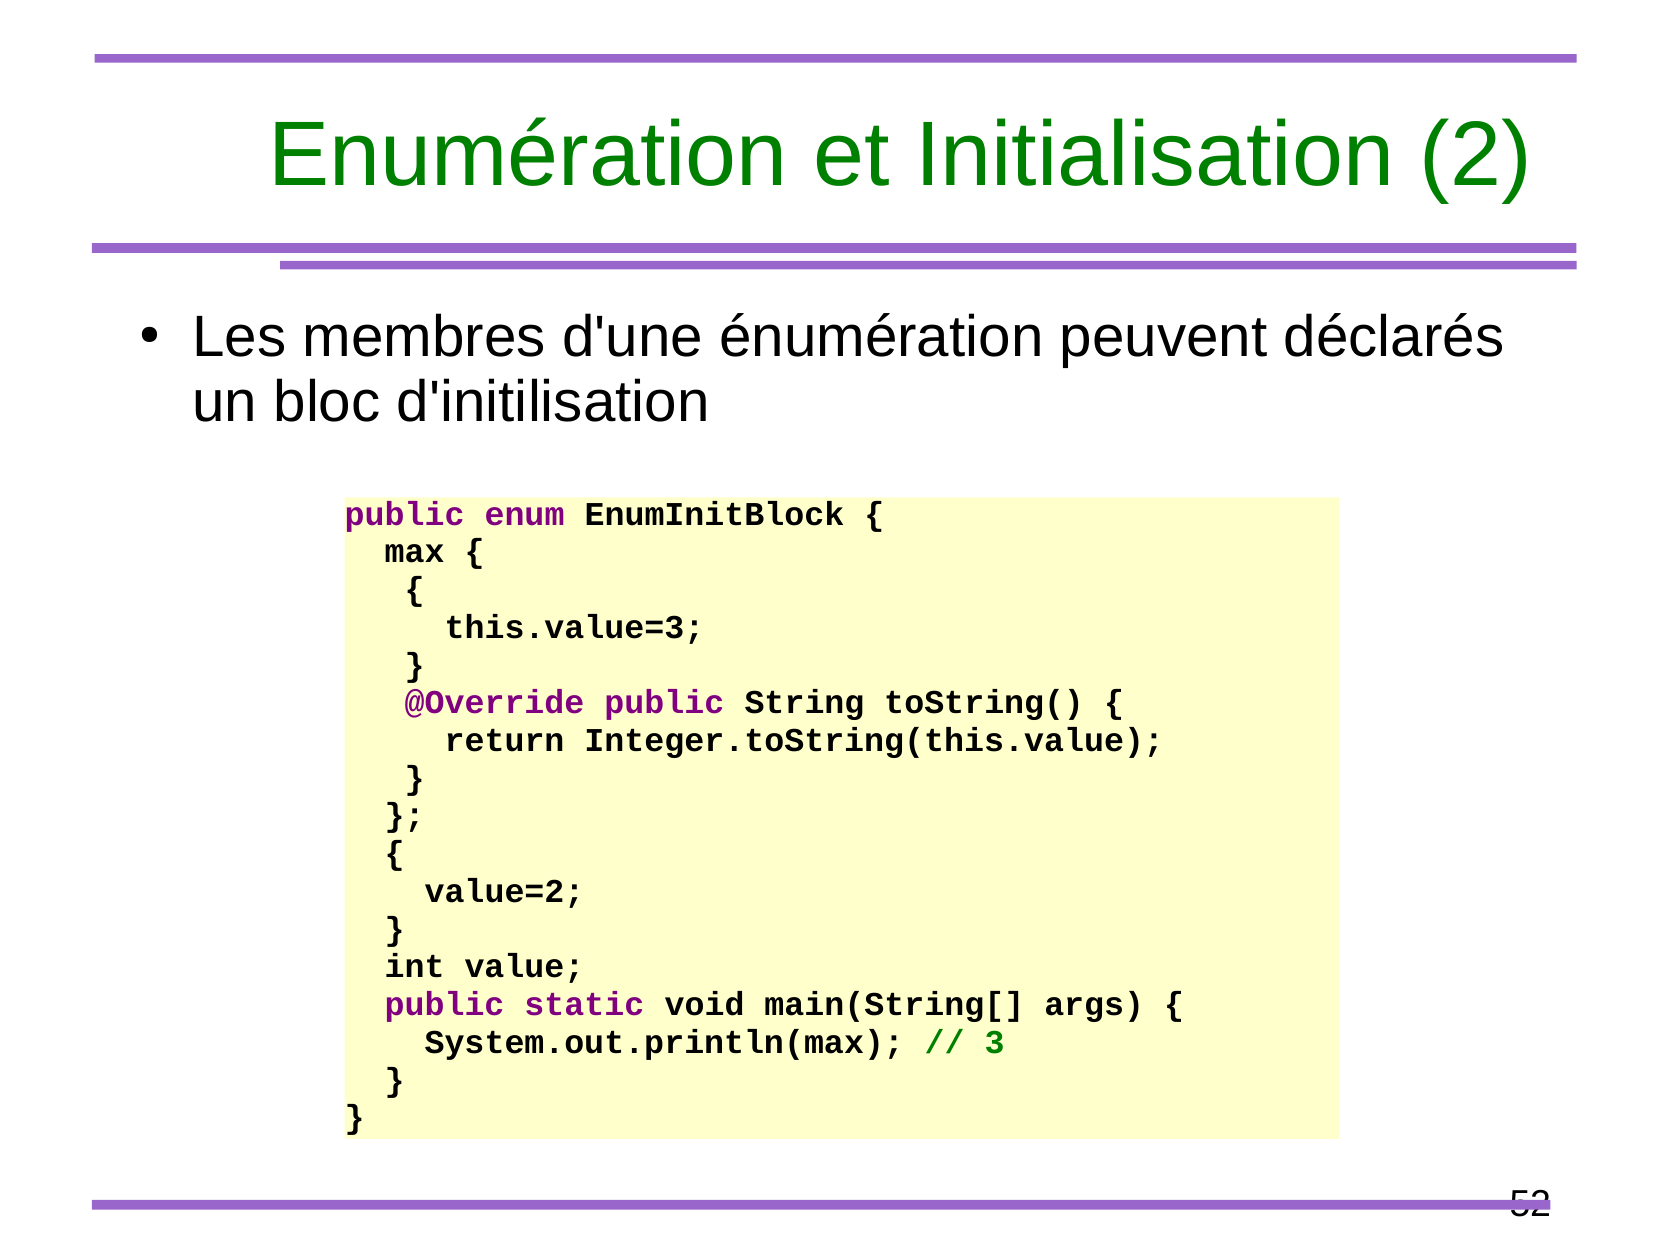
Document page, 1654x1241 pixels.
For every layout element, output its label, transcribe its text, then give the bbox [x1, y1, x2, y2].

text_box public enum EnumInitBlock { max { { this.value=3; } @Override public String toString() { return Integer.toString(this.value); } }; { value=2; } int value; public static void main(String[] args) { System.out.println(max); // 3 } } [344, 497, 1339, 1139]
title Enumération et Initialisation (2) [121, 49, 1534, 257]
list Les membres d'une énumération peuvent déclarés un bloc d'initilisation [121, 303, 1534, 461]
